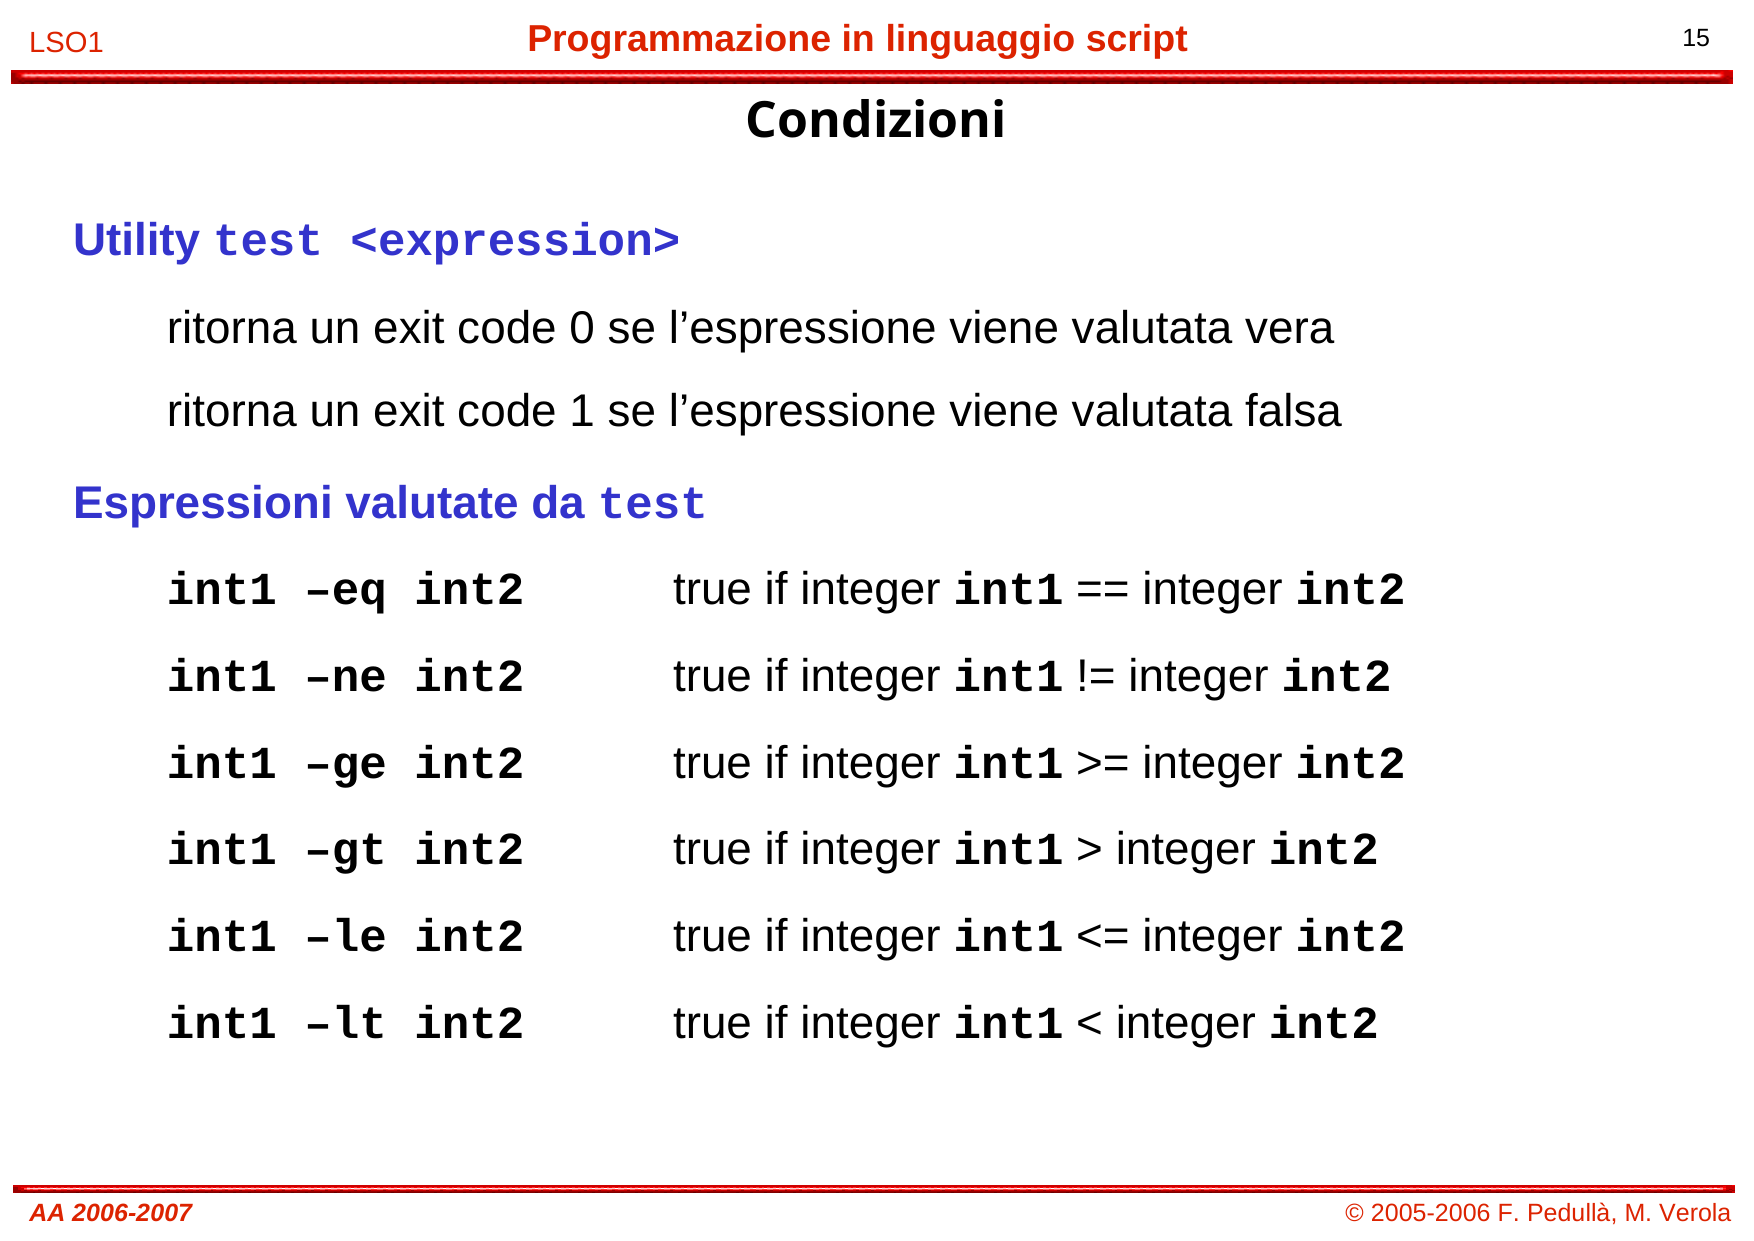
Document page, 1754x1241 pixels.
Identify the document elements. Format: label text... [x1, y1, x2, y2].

list Utility test <expression> ritorna un exit code 0 se l’espressione viene valutata vera ritorna un exit code 1 se l’espressione viene valutata falsa Espressioni valutate da test int1 –eq int2 true if integer int1 == integer int2 int1 –ne int2 true if integer int1 != integer int2 int1 –ge int2 true if integer int1 >= integer int2 int1 –gt int2 true if integer int1 > integer int2 int1 –le int2 true if integer int1 <= integer int2 int1 –lt int2 true if integer int1 < integer int2 [58, 206, 1696, 1143]
title Condizioni [720, 72, 1033, 168]
picture [13, 1185, 1735, 1193]
picture [11, 70, 1733, 84]
